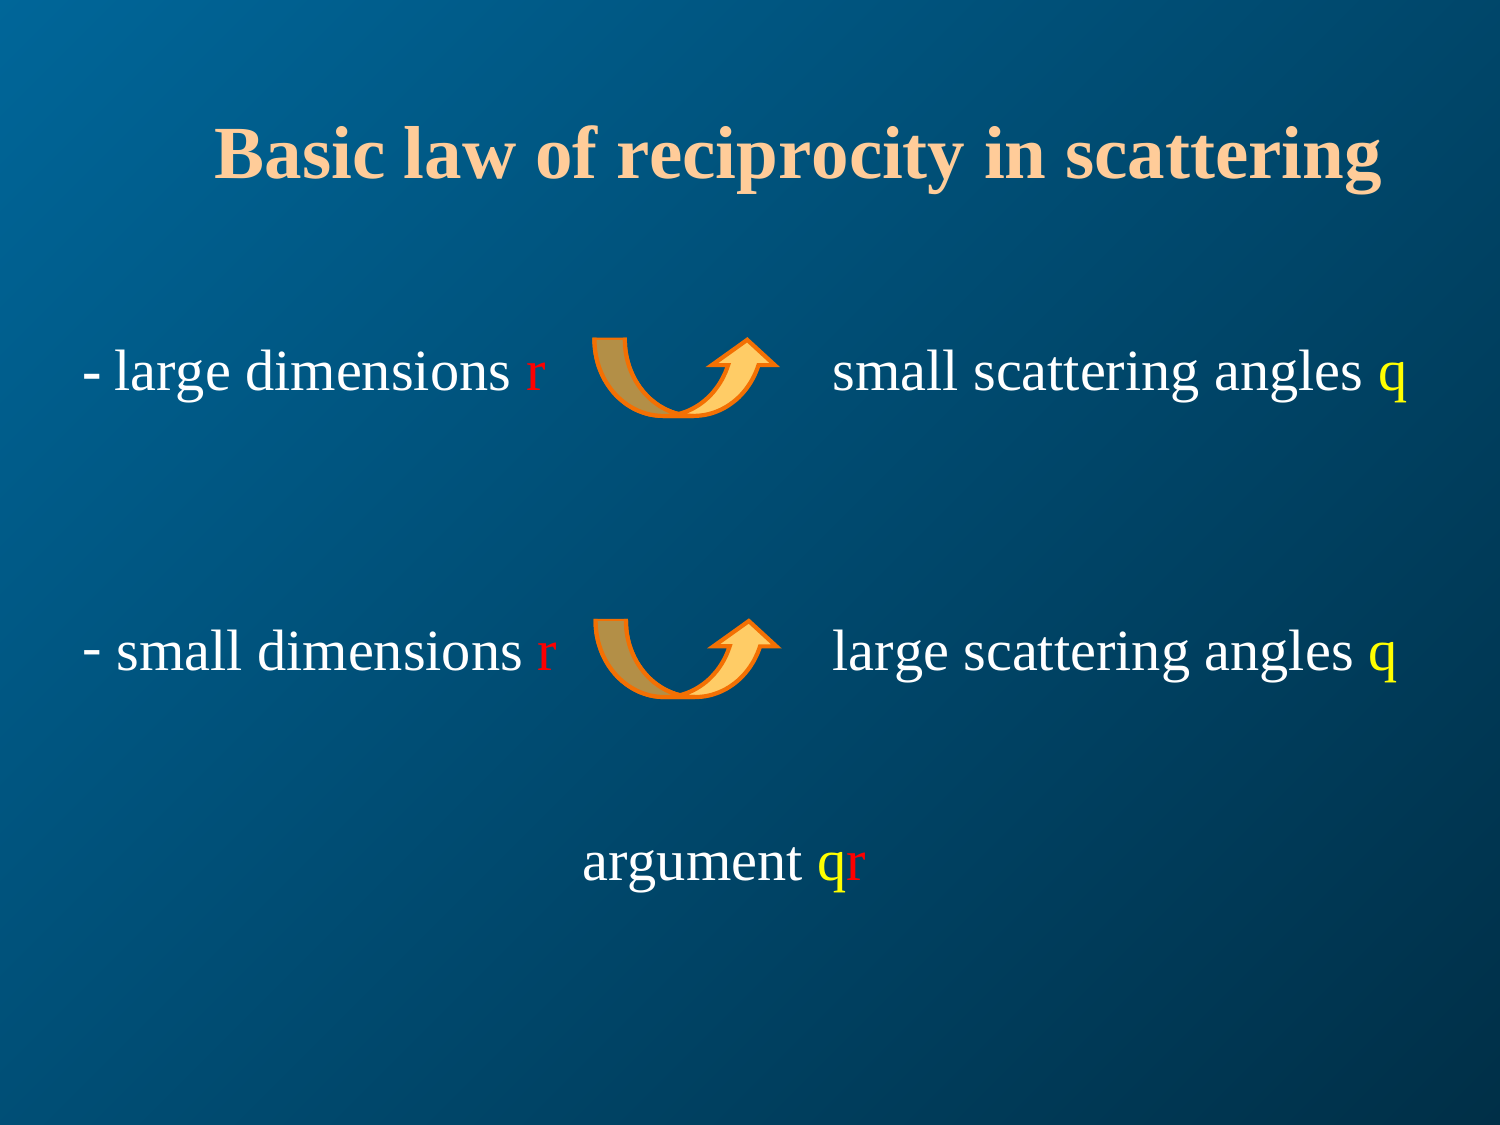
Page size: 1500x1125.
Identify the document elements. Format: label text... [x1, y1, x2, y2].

text_box Basic law of reciprocity in scattering [199, 96, 1398, 202]
text_box [594, 339, 775, 416]
text_box - large dimensions r small scattering angles q small dimensions r large scattering angles q argument qr [67, 324, 1423, 971]
text_box [595, 621, 777, 698]
